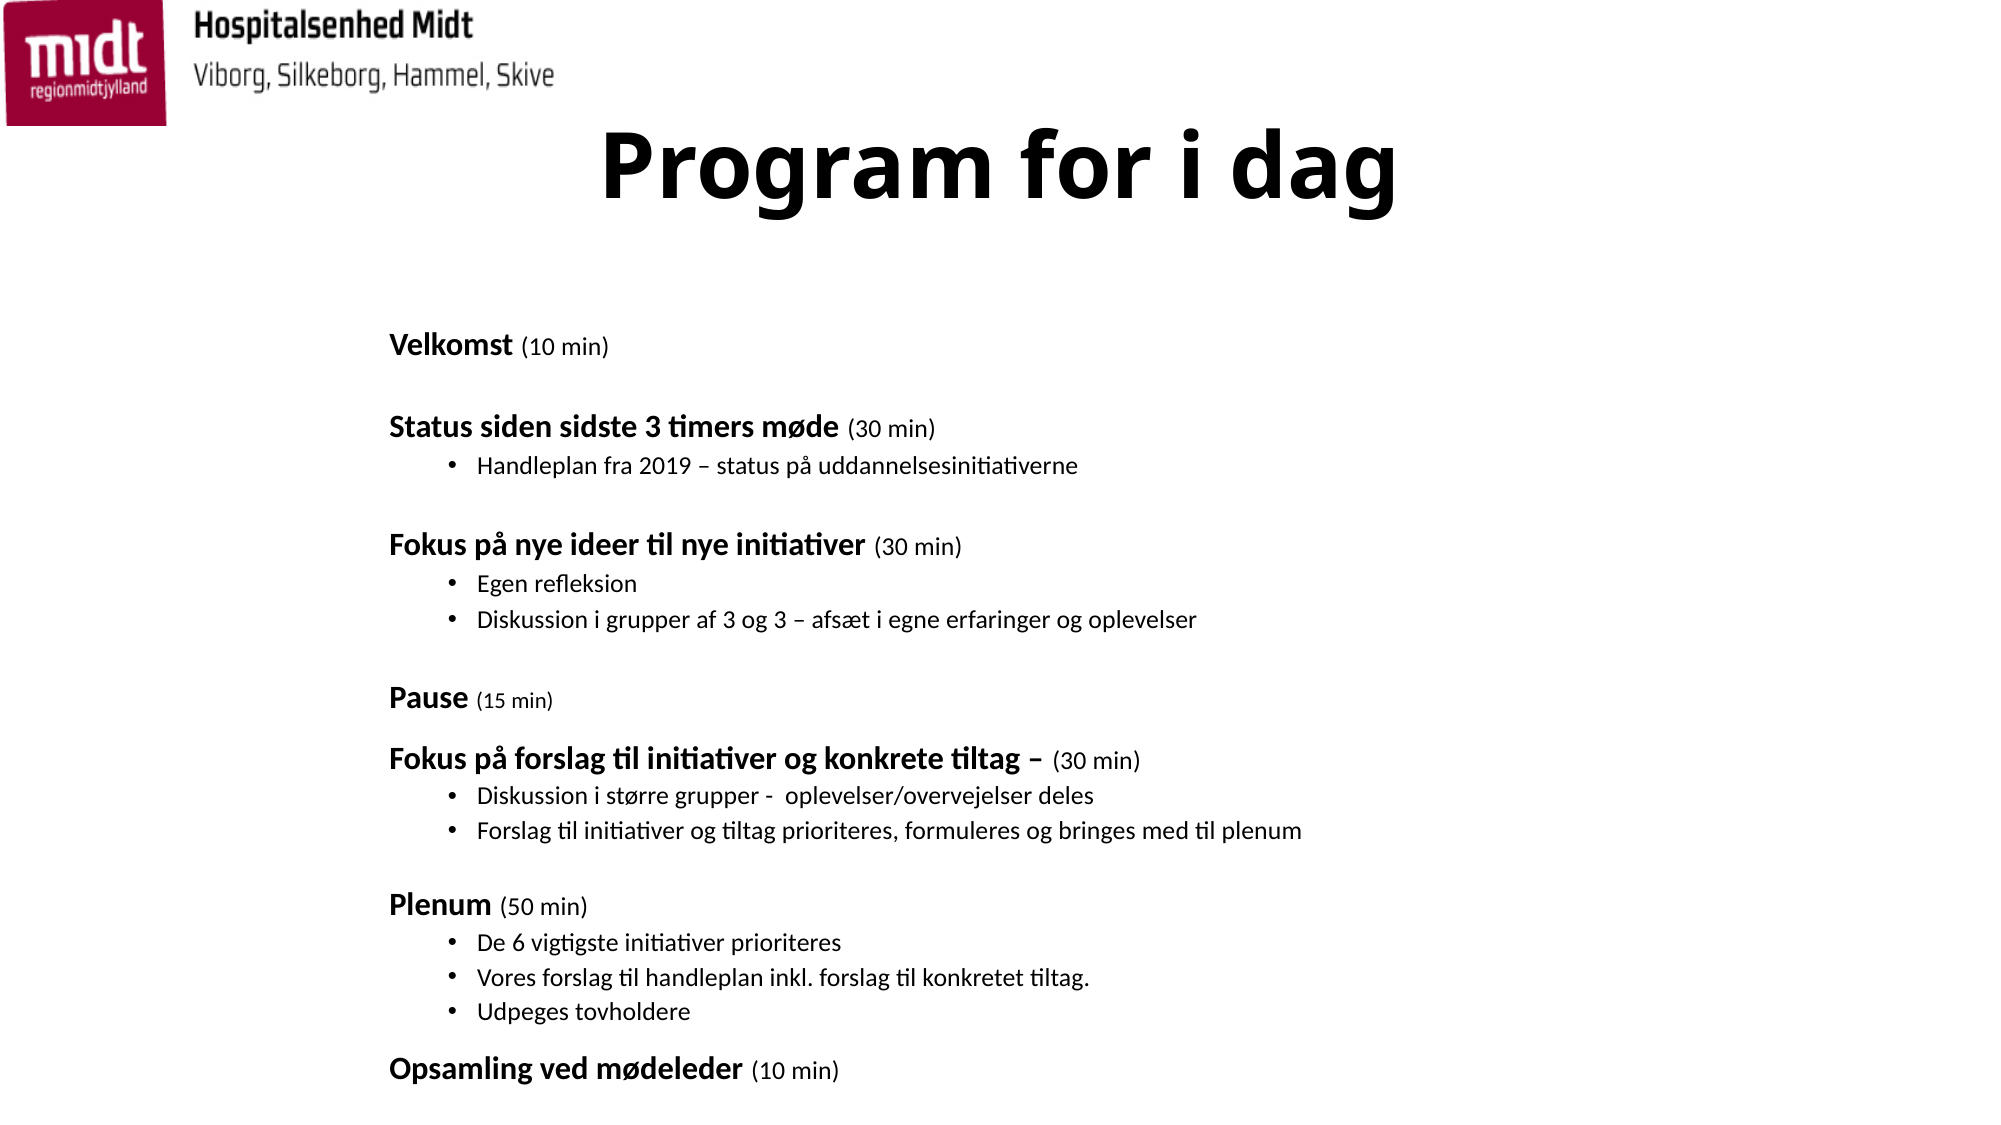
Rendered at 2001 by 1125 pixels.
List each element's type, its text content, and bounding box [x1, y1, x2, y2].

list Velkomst (10 min) Status siden sidste 3 timers møde (30 min) Handleplan fra 2019 – status på uddannelsesinitiativerne Fokus på nye ideer til nye initiativer (30 min) Egen refleksion Diskussion i grupper af 3 og 3 – afsæt i egne erfaringer og oplevelser Pause (15 min) Fokus på forslag til initiativer og konkrete tiltag – (30 min) Diskussion i større grupper - oplevelser/overvejelser deles Forslag til initiativer og tiltag prioriteres, formuleres og bringes med til plenum Plenum (50 min) De 6 vigtigste initiativer prioriteres Vores forslag til handleplan inkl. forslag til konkretet tiltag. Udpeges tovholdere Opsamling ved mødeleder (10 min) [374, 320, 1862, 1101]
picture [0, 0, 569, 126]
title Program for i dag [137, 59, 1863, 278]
